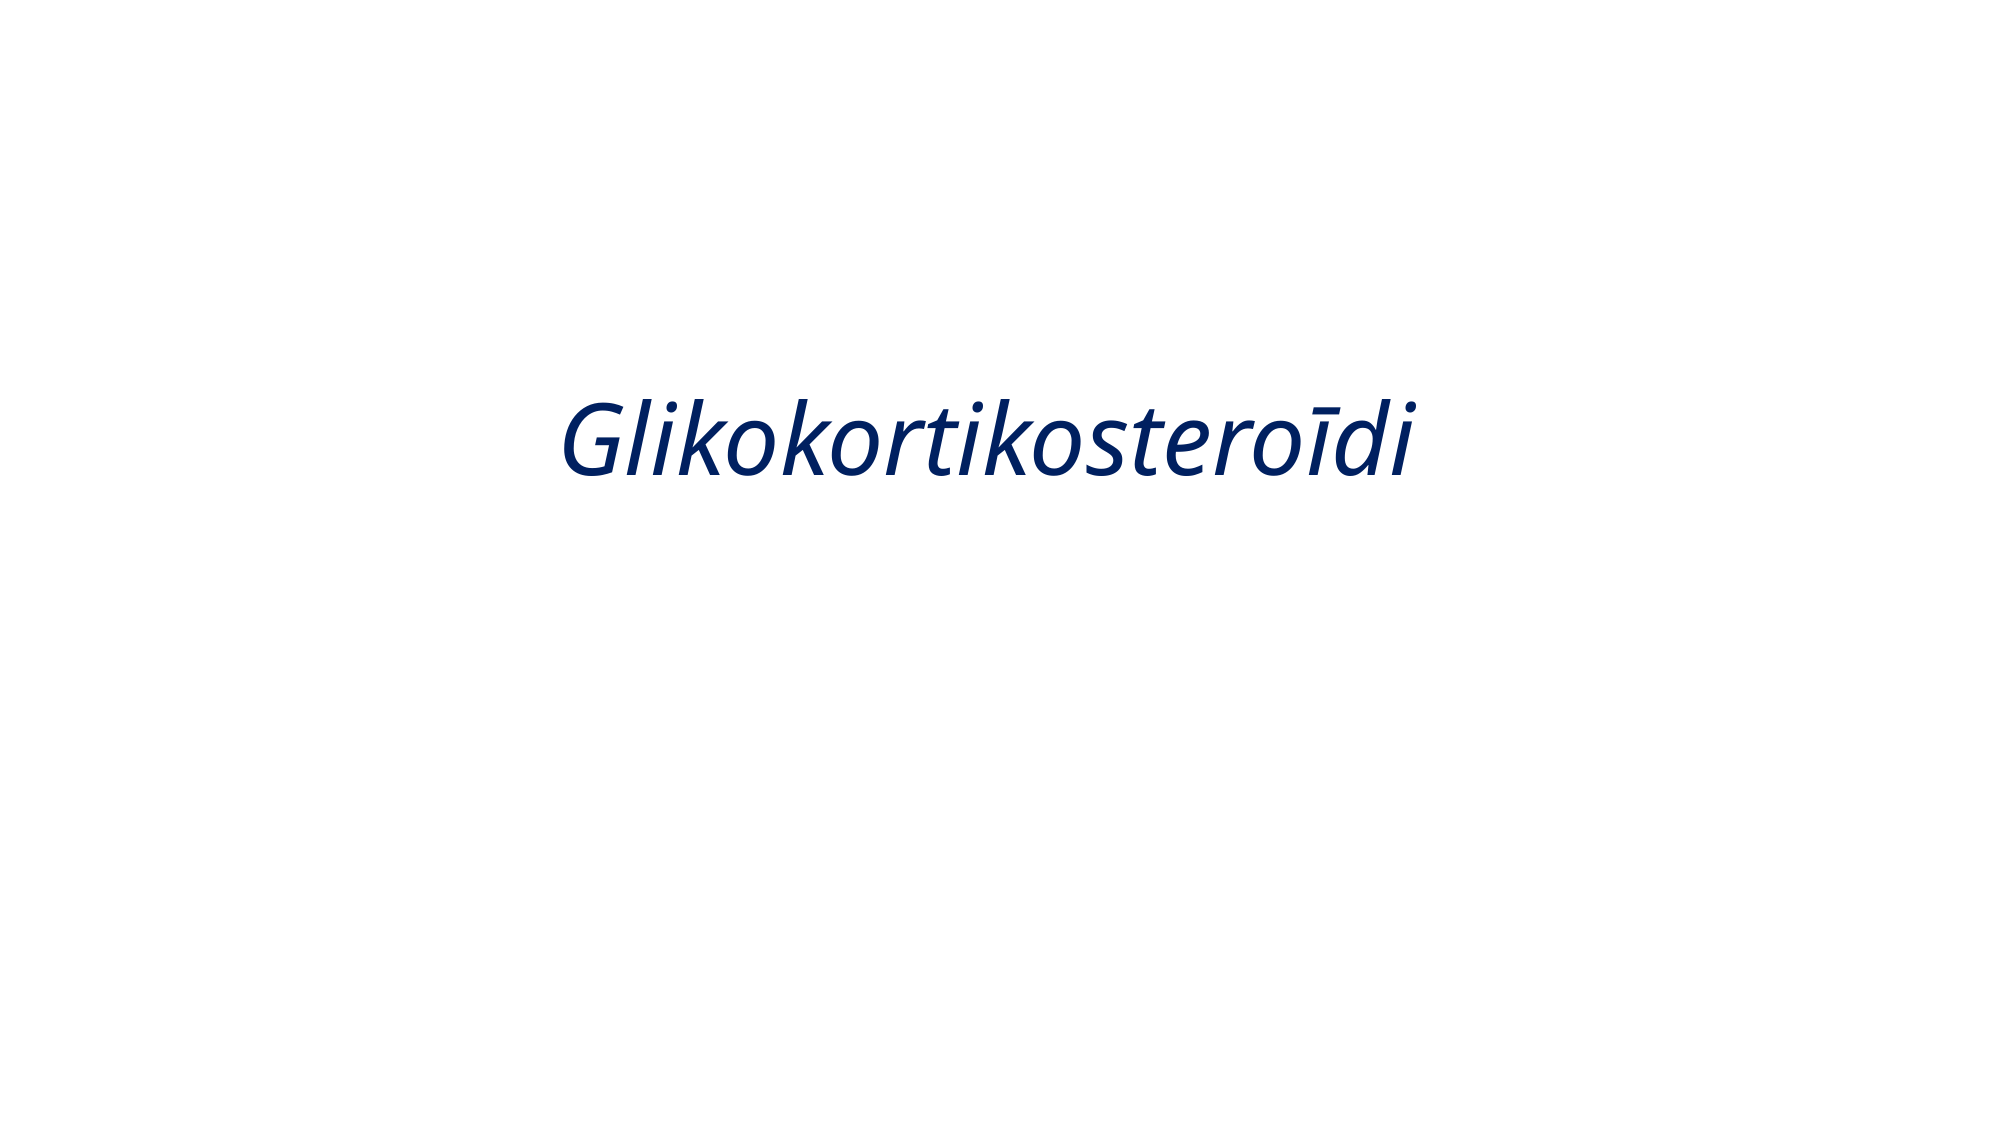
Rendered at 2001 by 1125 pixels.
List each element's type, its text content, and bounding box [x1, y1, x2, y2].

title Glikokortikosteroīdi [137, 334, 1863, 552]
